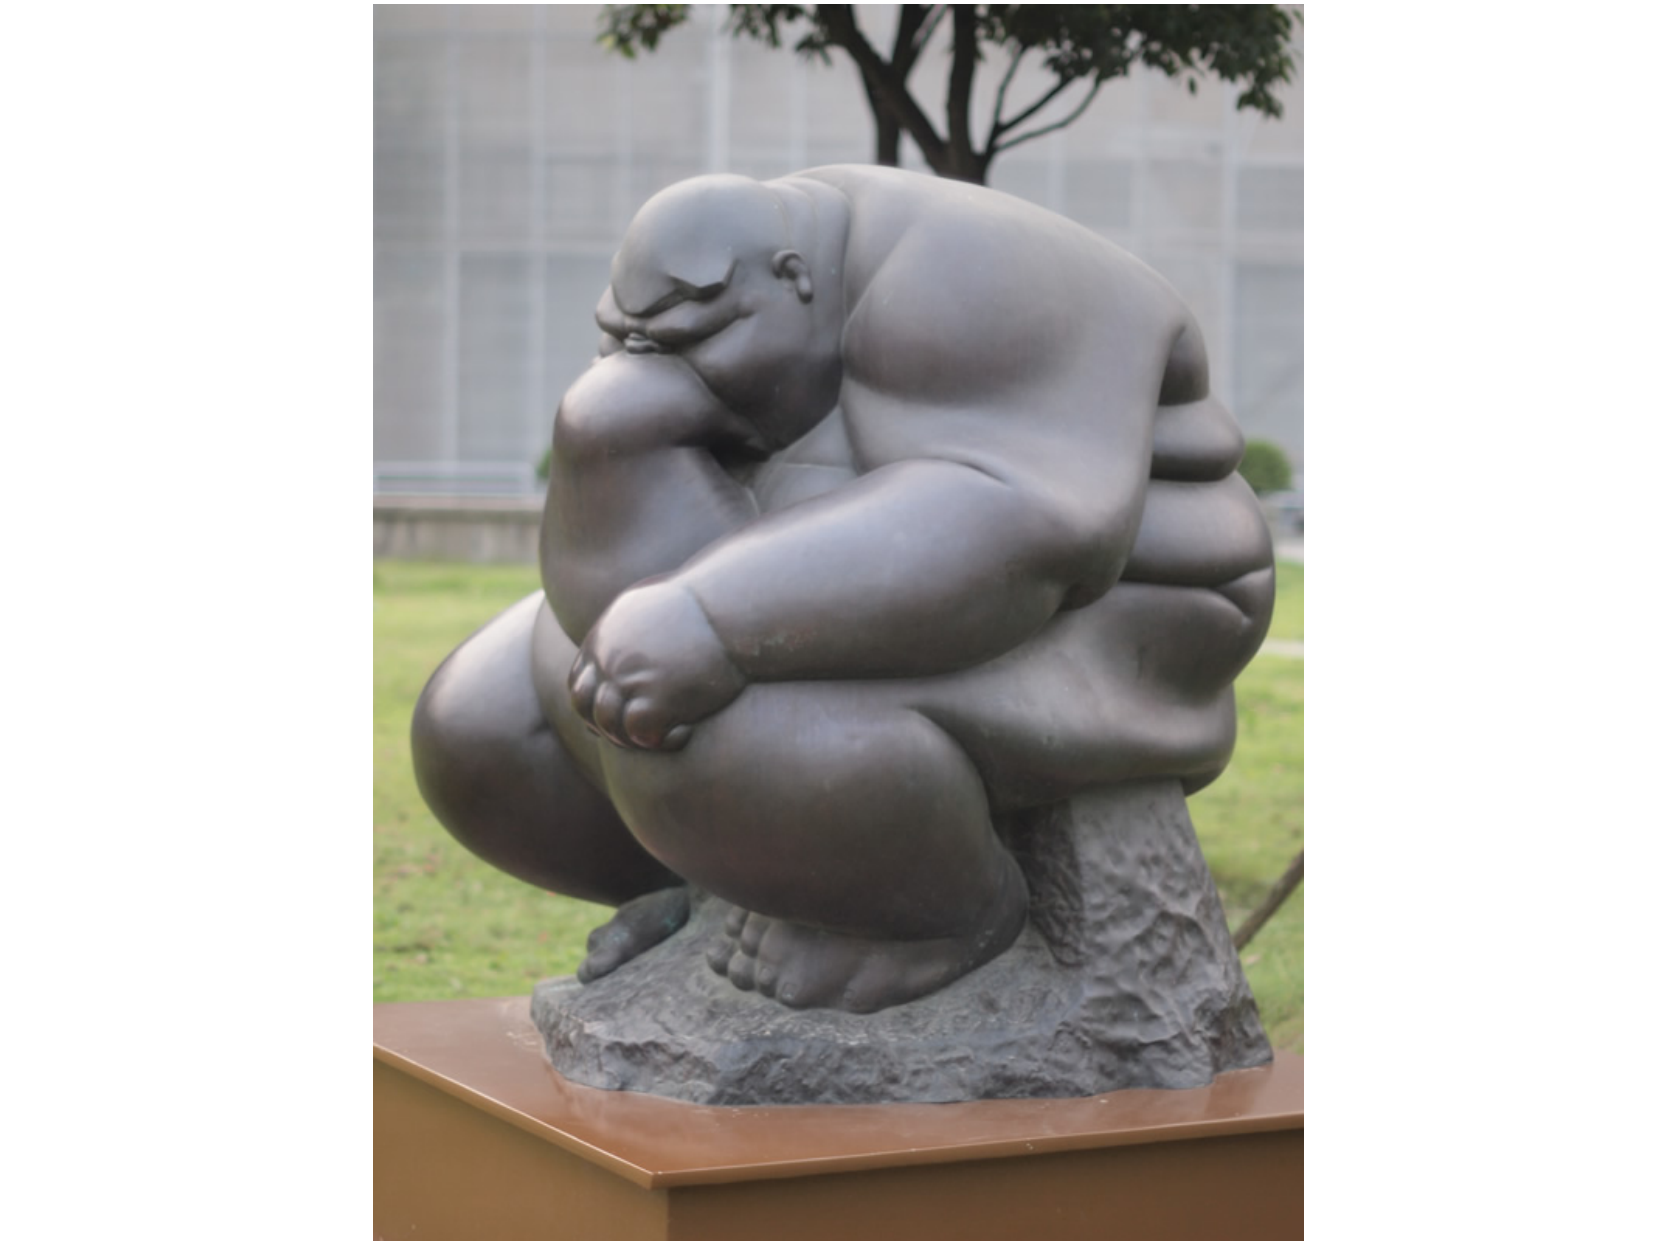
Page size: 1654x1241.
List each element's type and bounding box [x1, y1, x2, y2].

picture [373, 4, 1304, 1241]
